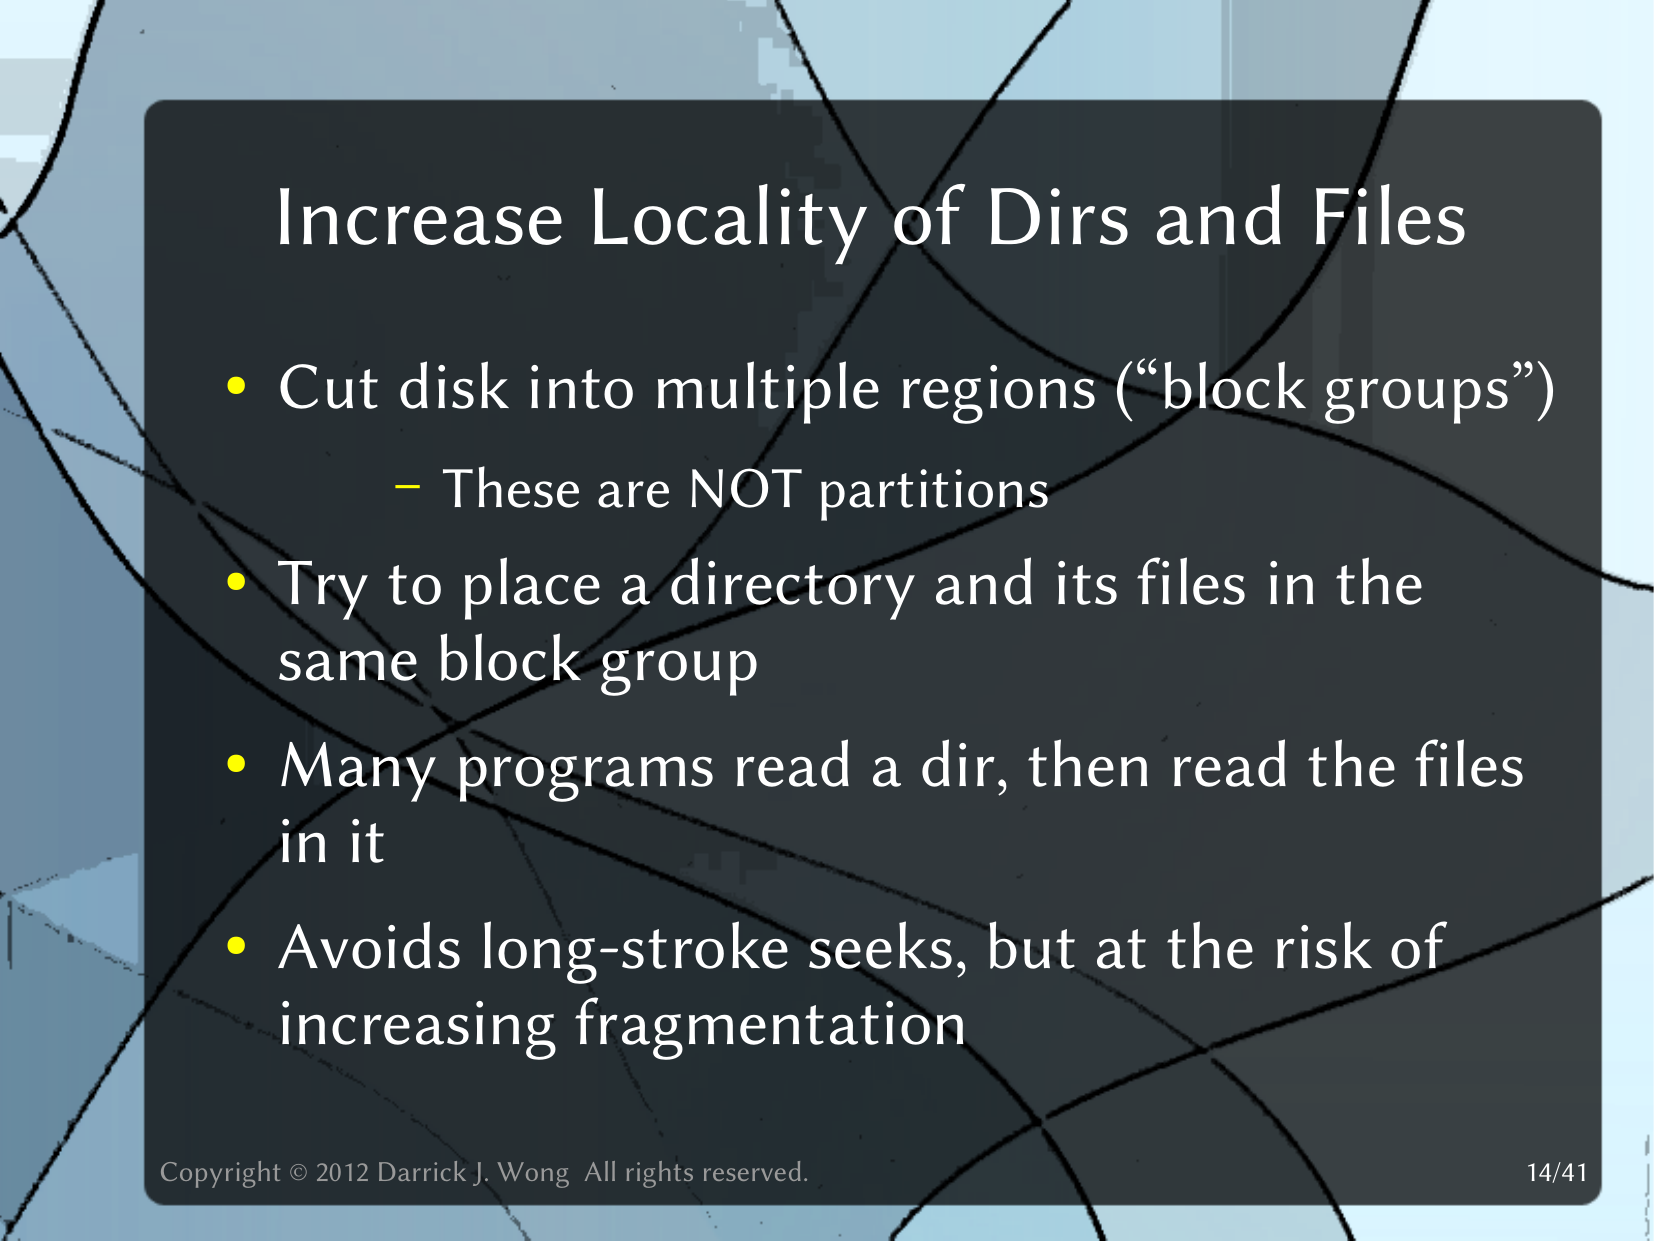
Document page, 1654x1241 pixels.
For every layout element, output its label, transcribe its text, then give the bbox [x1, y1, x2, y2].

list Cut disk into multiple regions (“block groups”) These are NOT partitions Try to place a directory and its files in the same block group Many programs read a dir, then read the files in it Avoids long-stroke seeks, but at the risk of increasing fragmentation [206, 349, 1571, 1069]
title Increase Locality of Dirs and Files [159, 108, 1583, 325]
picture [0, 0, 1654, 1241]
